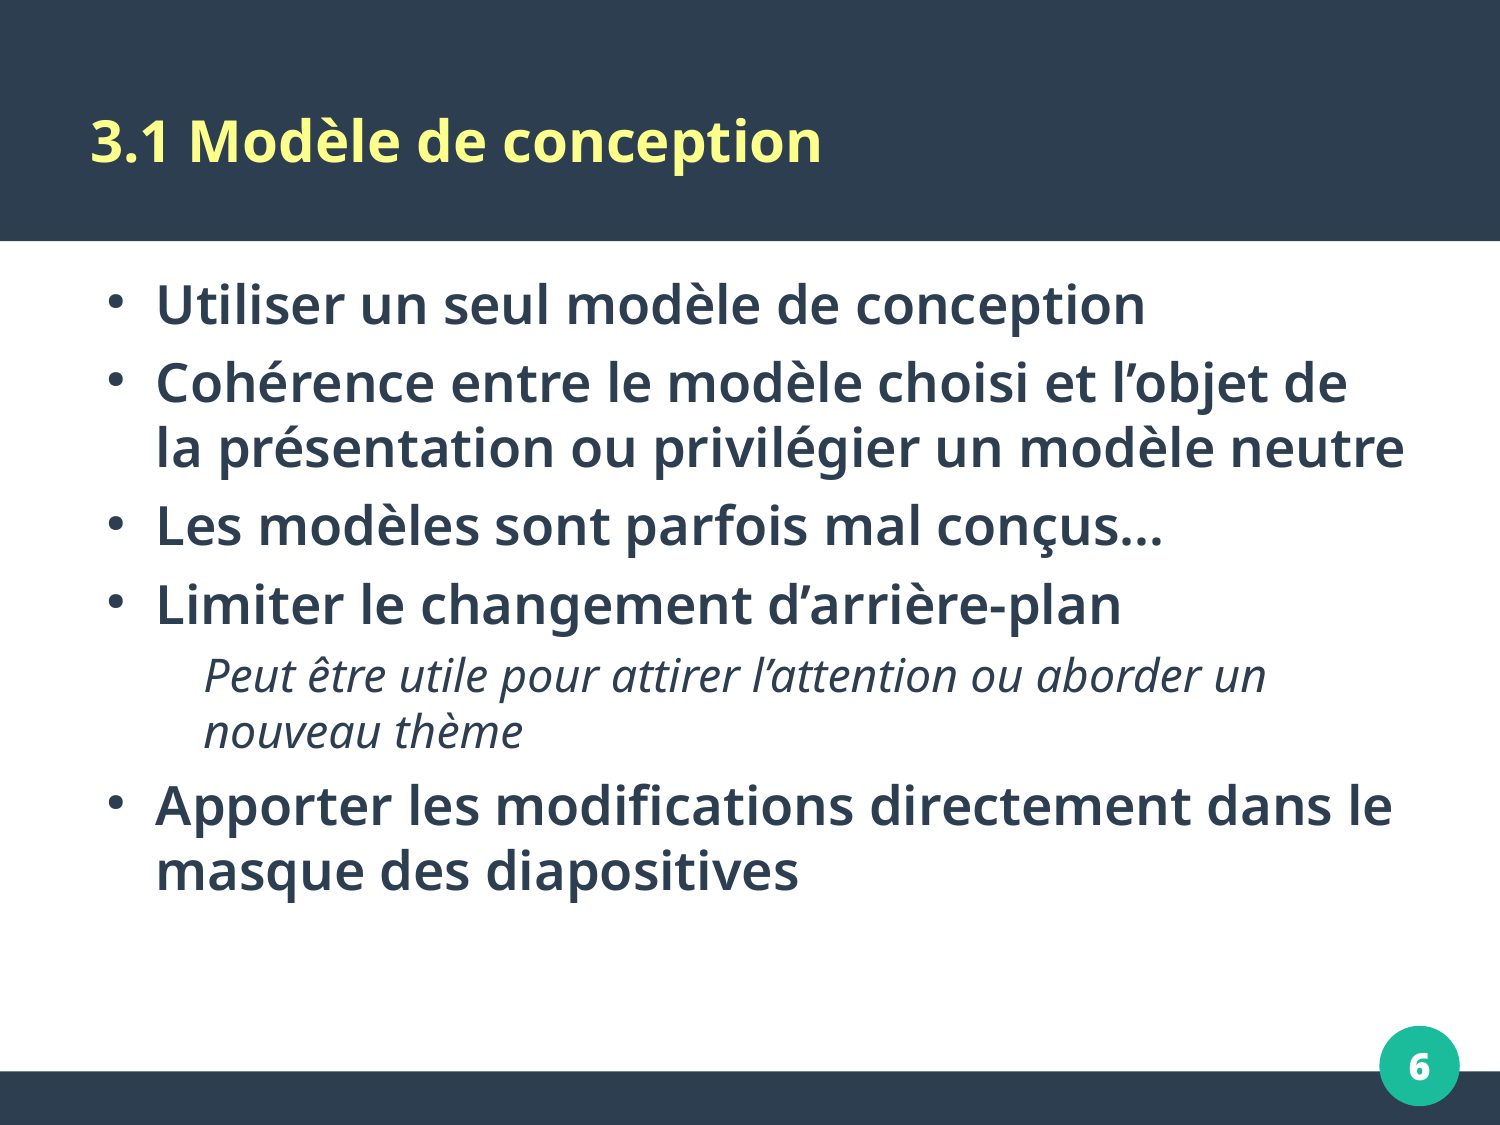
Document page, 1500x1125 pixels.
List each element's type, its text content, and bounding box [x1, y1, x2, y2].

title 3.1 Modèle de conception [75, 45, 1426, 233]
list Utiliser un seul modèle de conception Cohérence entre le modèle choisi et l’objet de la présentation ou privilégier un modèle neutre Les modèles sont parfois mal conçus… Limiter le changement d’arrière-plan Peut être utile pour attirer l’attention ou aborder un nouveau thème Apporter les modifications directement dans le masque des diapositives [75, 262, 1426, 965]
